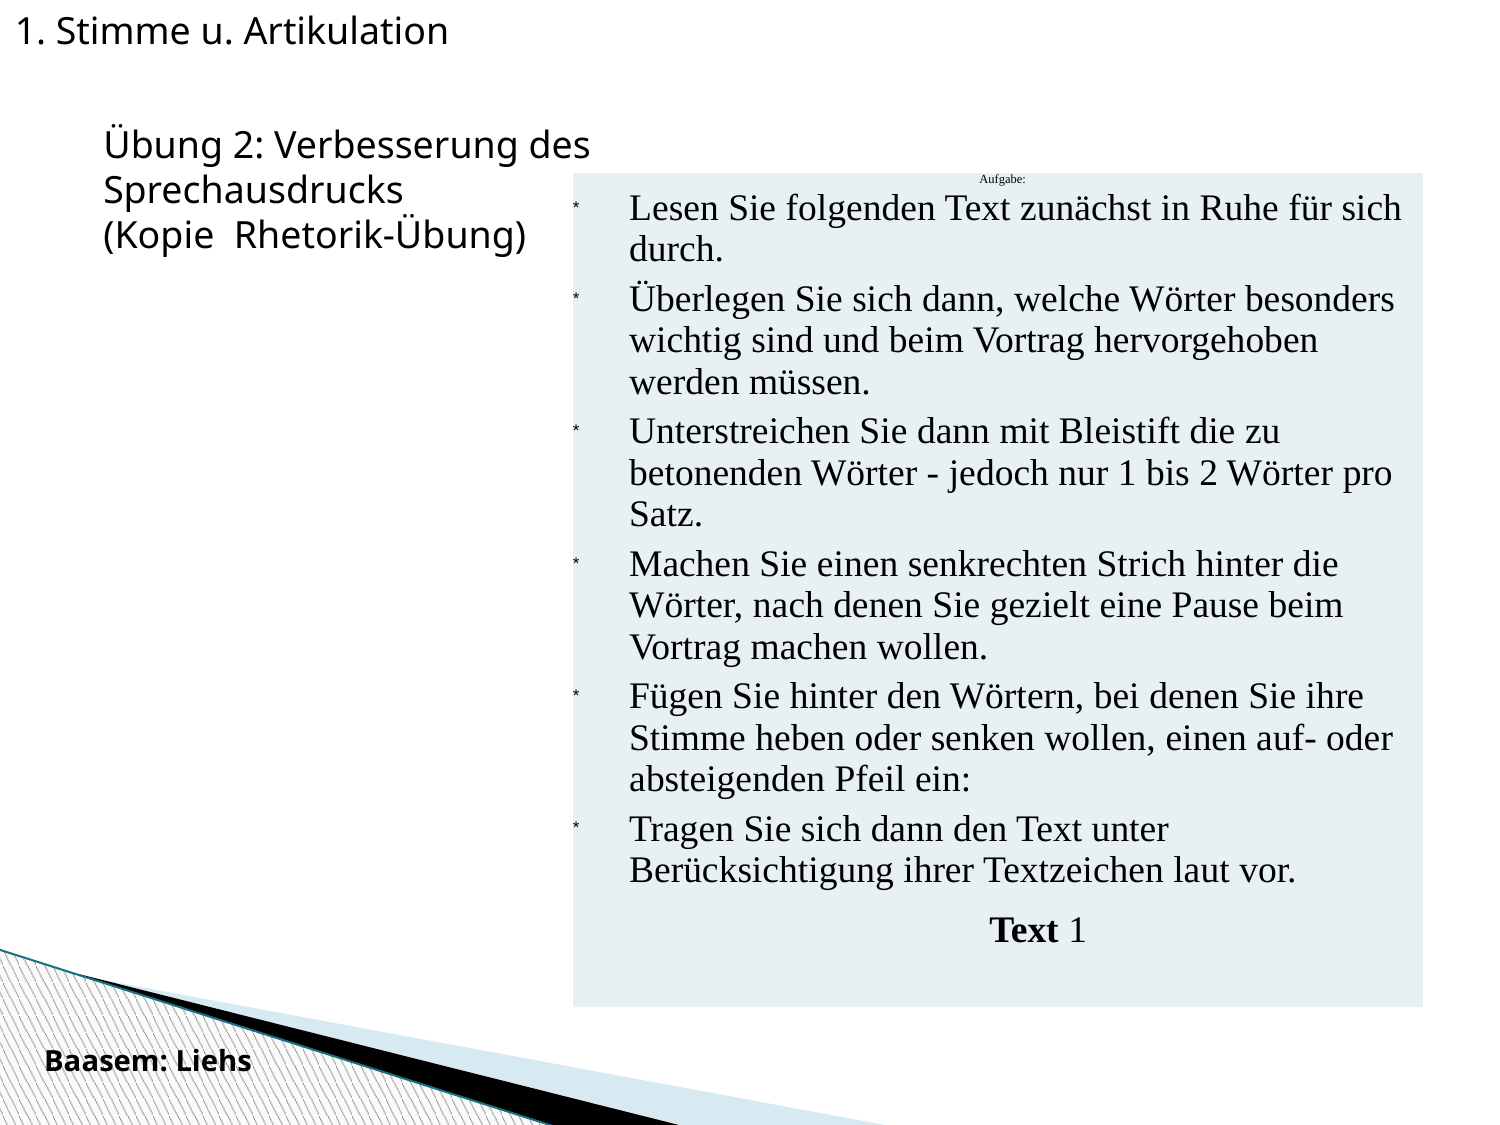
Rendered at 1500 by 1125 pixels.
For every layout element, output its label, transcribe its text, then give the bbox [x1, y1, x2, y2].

text_box Baasem: Liehs [29, 1034, 325, 1085]
picture [0, 952, 543, 1125]
table_header Aufgabe: Lesen Sie folgenden Text zunächst in Ruhe für sich durch. Überlegen Sie sich dann, welche Wörter besonders wichtig sind und beim Vortrag hervorgehoben werden müssen. Unterstreichen Sie dann mit Bleistift die zu betonenden Wörter - jedoch nur 1 bis 2 Wörter pro Satz. Machen Sie einen senkrechten Strich hinter die Wörter, nach denen Sie gezielt eine Pause beim Vortrag machen wollen. Fügen Sie hinter den Wörtern, bei denen Sie ihre Stimme heben oder senken wollen, einen auf- oder absteigenden Pfeil ein: Tragen Sie sich dann den Text unter Berücksichtigung ihrer Textzeichen laut vor. Text 1 [573, 173, 1423, 1007]
text_box 1. Stimme u. Artikulation [0, 0, 591, 60]
text_box Übung 2: Verbesserung des Sprechausdrucks (Kopie Rhetorik-Übung) [88, 113, 727, 264]
